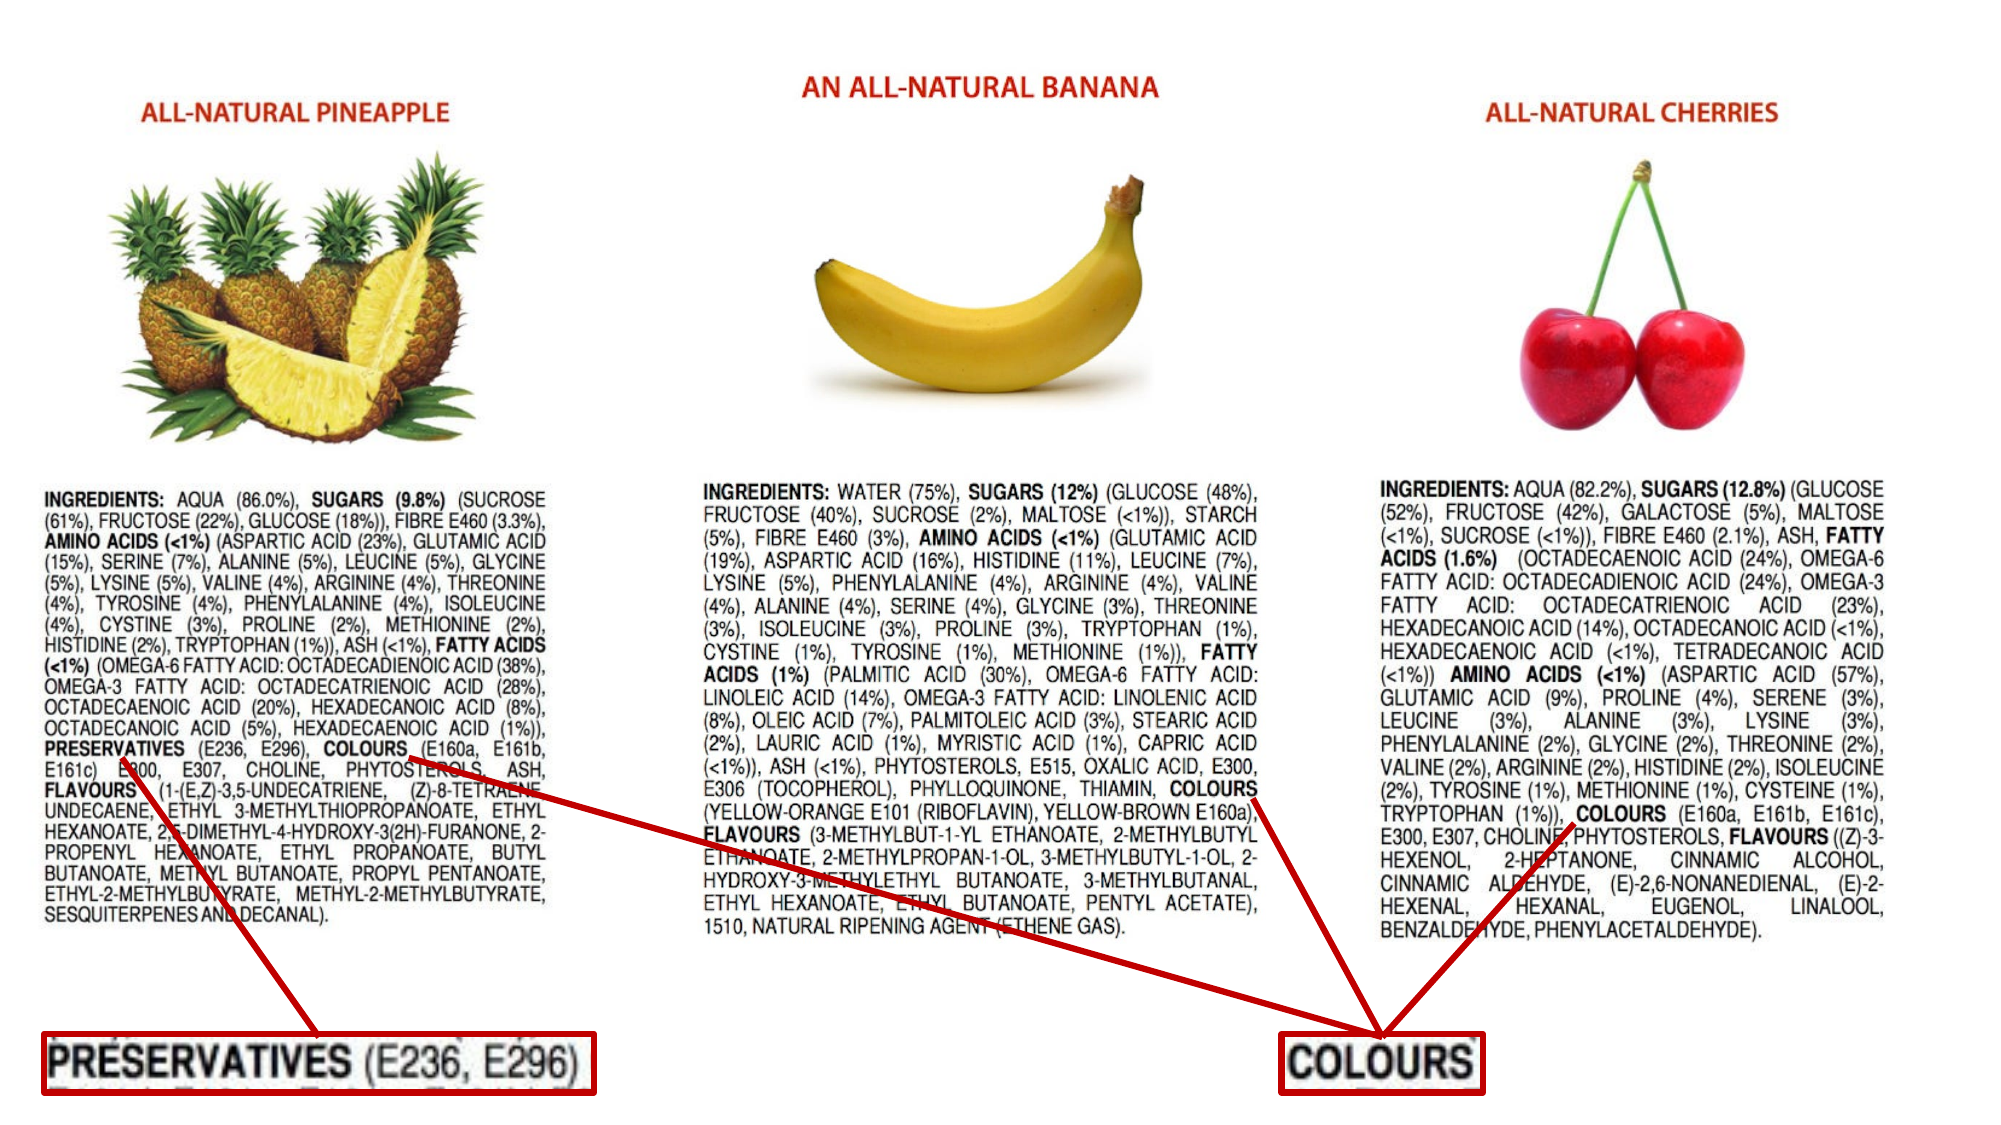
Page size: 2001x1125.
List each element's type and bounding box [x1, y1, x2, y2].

picture [21, 0, 559, 1026]
picture [47, 1037, 591, 1090]
picture [1362, 1009, 1372, 1026]
picture [1284, 1037, 1480, 1090]
picture [1362, 0, 1900, 1026]
picture [693, 843, 1049, 946]
picture [693, 61, 1268, 946]
